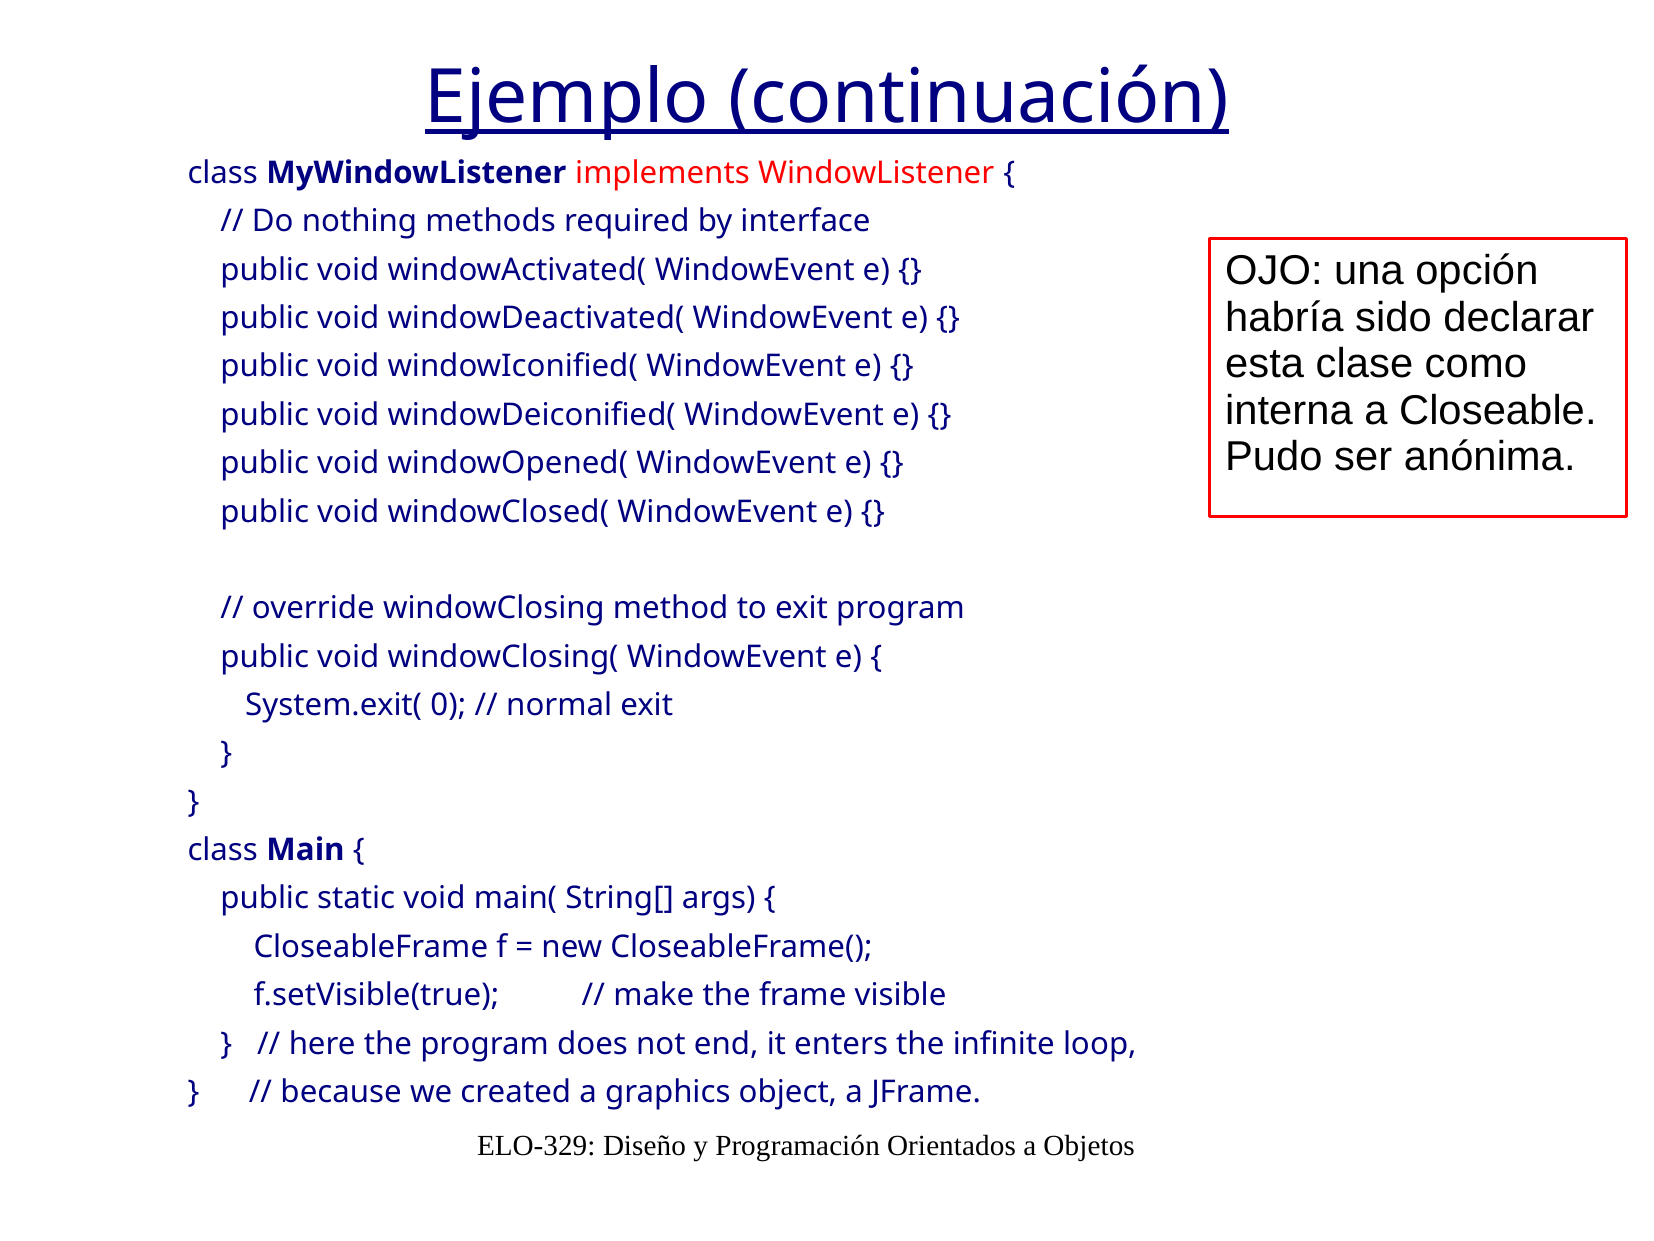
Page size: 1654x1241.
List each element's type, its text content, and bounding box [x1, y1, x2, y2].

title Ejemplo (continuación)‏ [82, 43, 1571, 145]
text_box OJO: una opción habría sido declarar esta clase como interna a Closeable. Pudo ser anónima. [1209, 238, 1627, 517]
list class MyWindowListener implements WindowListener { // Do nothing methods required by interface public void windowActivated( WindowEvent e) {} public void windowDeactivated( WindowEvent e) {} public void windowIconified( WindowEvent e) {} public void windowDeiconified( WindowEvent e) {} public void windowOpened( WindowEvent e) {} public void windowClosed( WindowEvent e) {} // override windowClosing method to exit program public void windowClosing( WindowEvent e) { System.exit( 0); // normal exit } } class Main { public static void main( String[] args) { CloseableFrame f = new CloseableFrame(); f.setVisible(true); // make the frame visible } // here the program does not end, it enters the infinite loop, } // because we created a graphics object, a JFrame. [187, 150, 1571, 1126]
